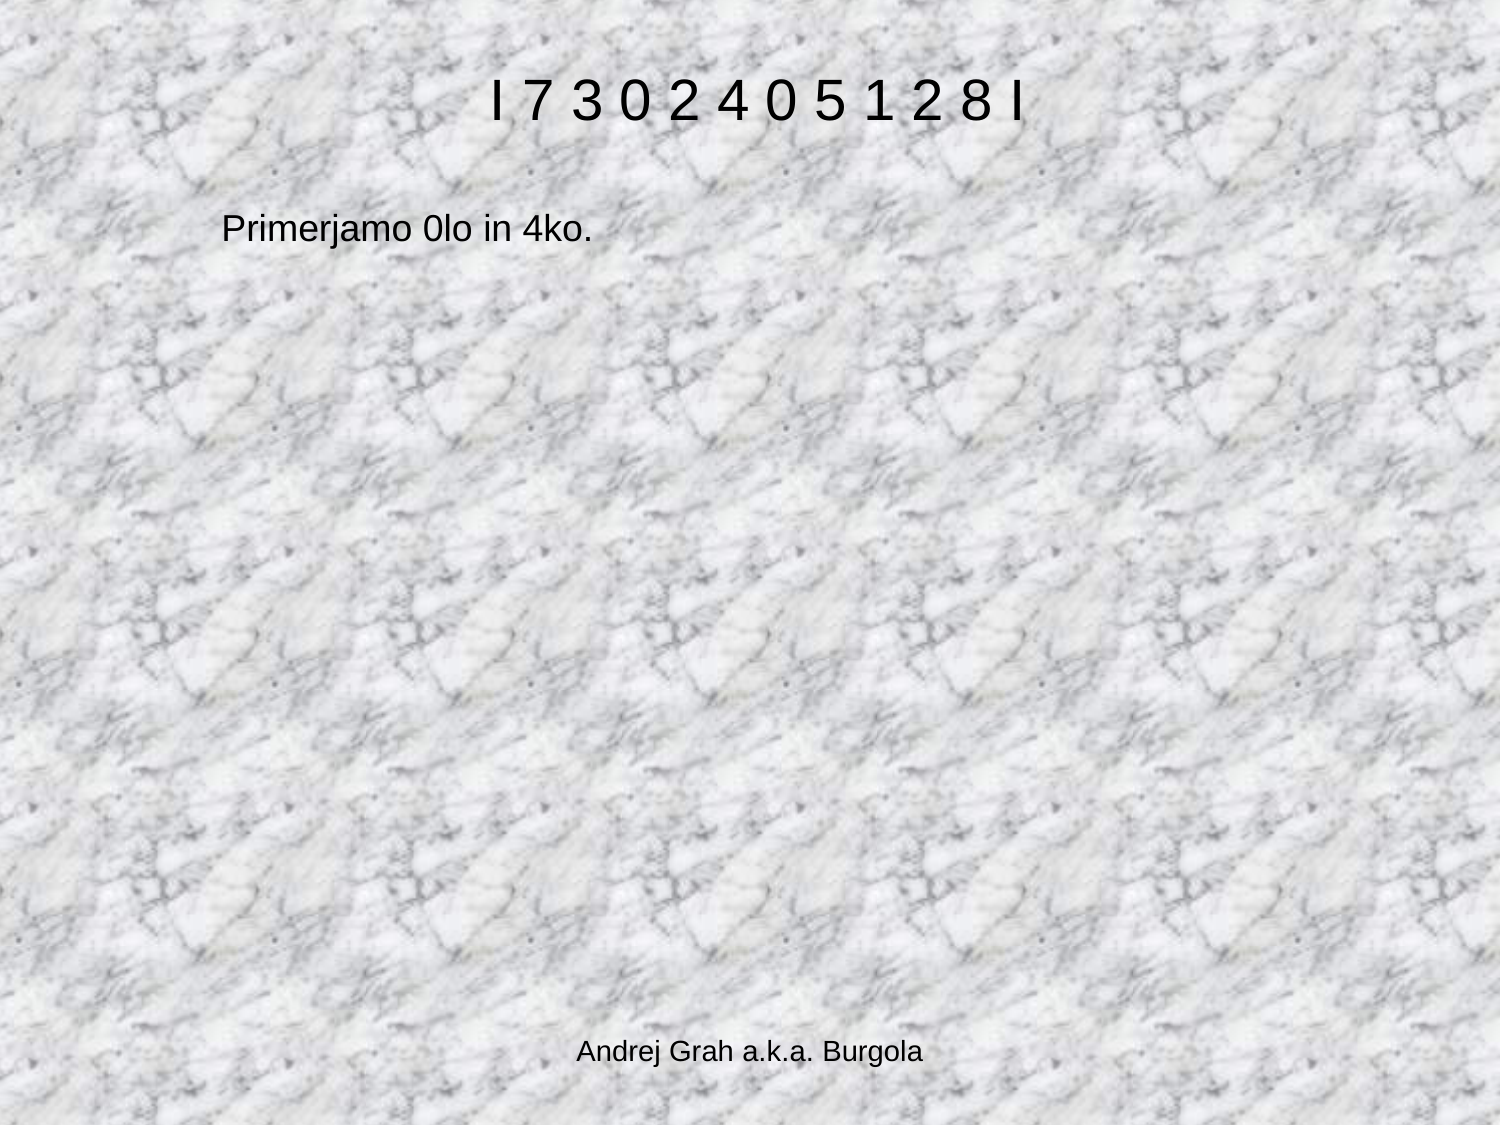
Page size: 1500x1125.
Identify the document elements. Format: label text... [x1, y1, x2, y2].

text_box Andrej Grah a.k.a. Burgola [512, 1024, 988, 1103]
text_box Primerjamo 0lo in 4ko. [206, 196, 1258, 257]
picture [0, 0, 1500, 1125]
text_box I 7 3 0 2 4 0 5 1 2 8 I [265, 54, 1235, 141]
